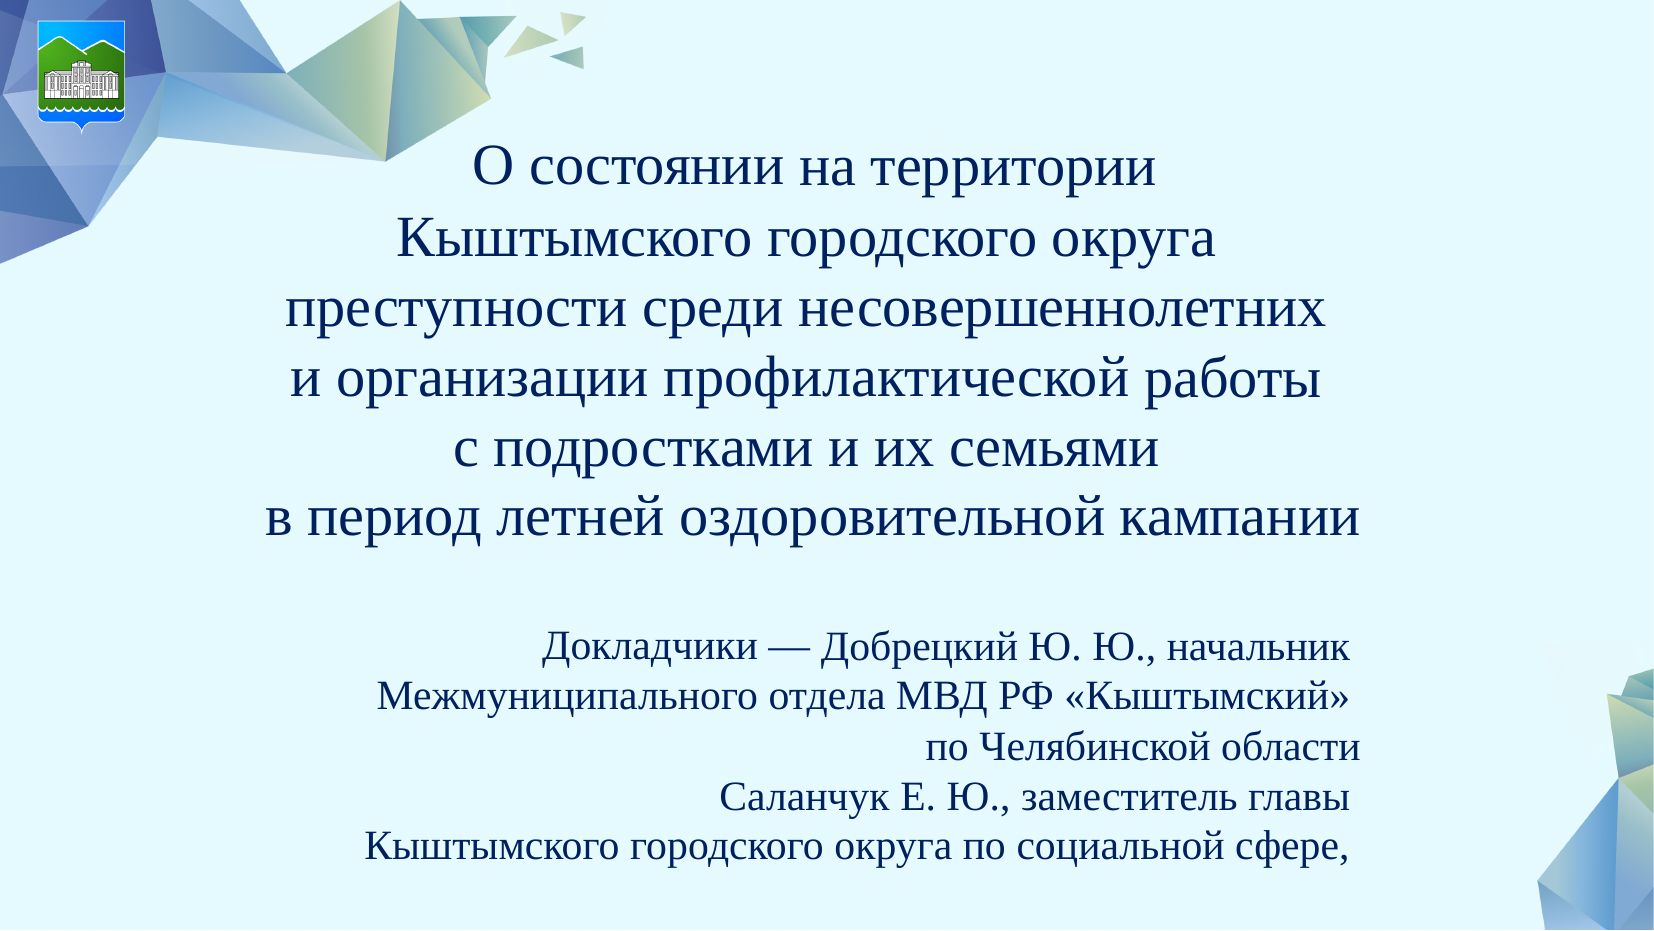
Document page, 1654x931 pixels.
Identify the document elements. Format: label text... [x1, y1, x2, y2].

picture [0, 0, 1654, 931]
subtitle О состоянии на территории Кыштымского городского округа преступности среди несовершеннолетних и организации профилактической работы с подростками и их семьями в период летней оздоровительной кампании Докладчики — Добрецкий Ю. Ю., начальник Межмуниципального отдела МВД РФ «Кыштымский» по Челябинской области Саланчук Е. Ю., заместитель главы Кыштымского городского округа по социальной сфере, [265, 117, 1625, 920]
